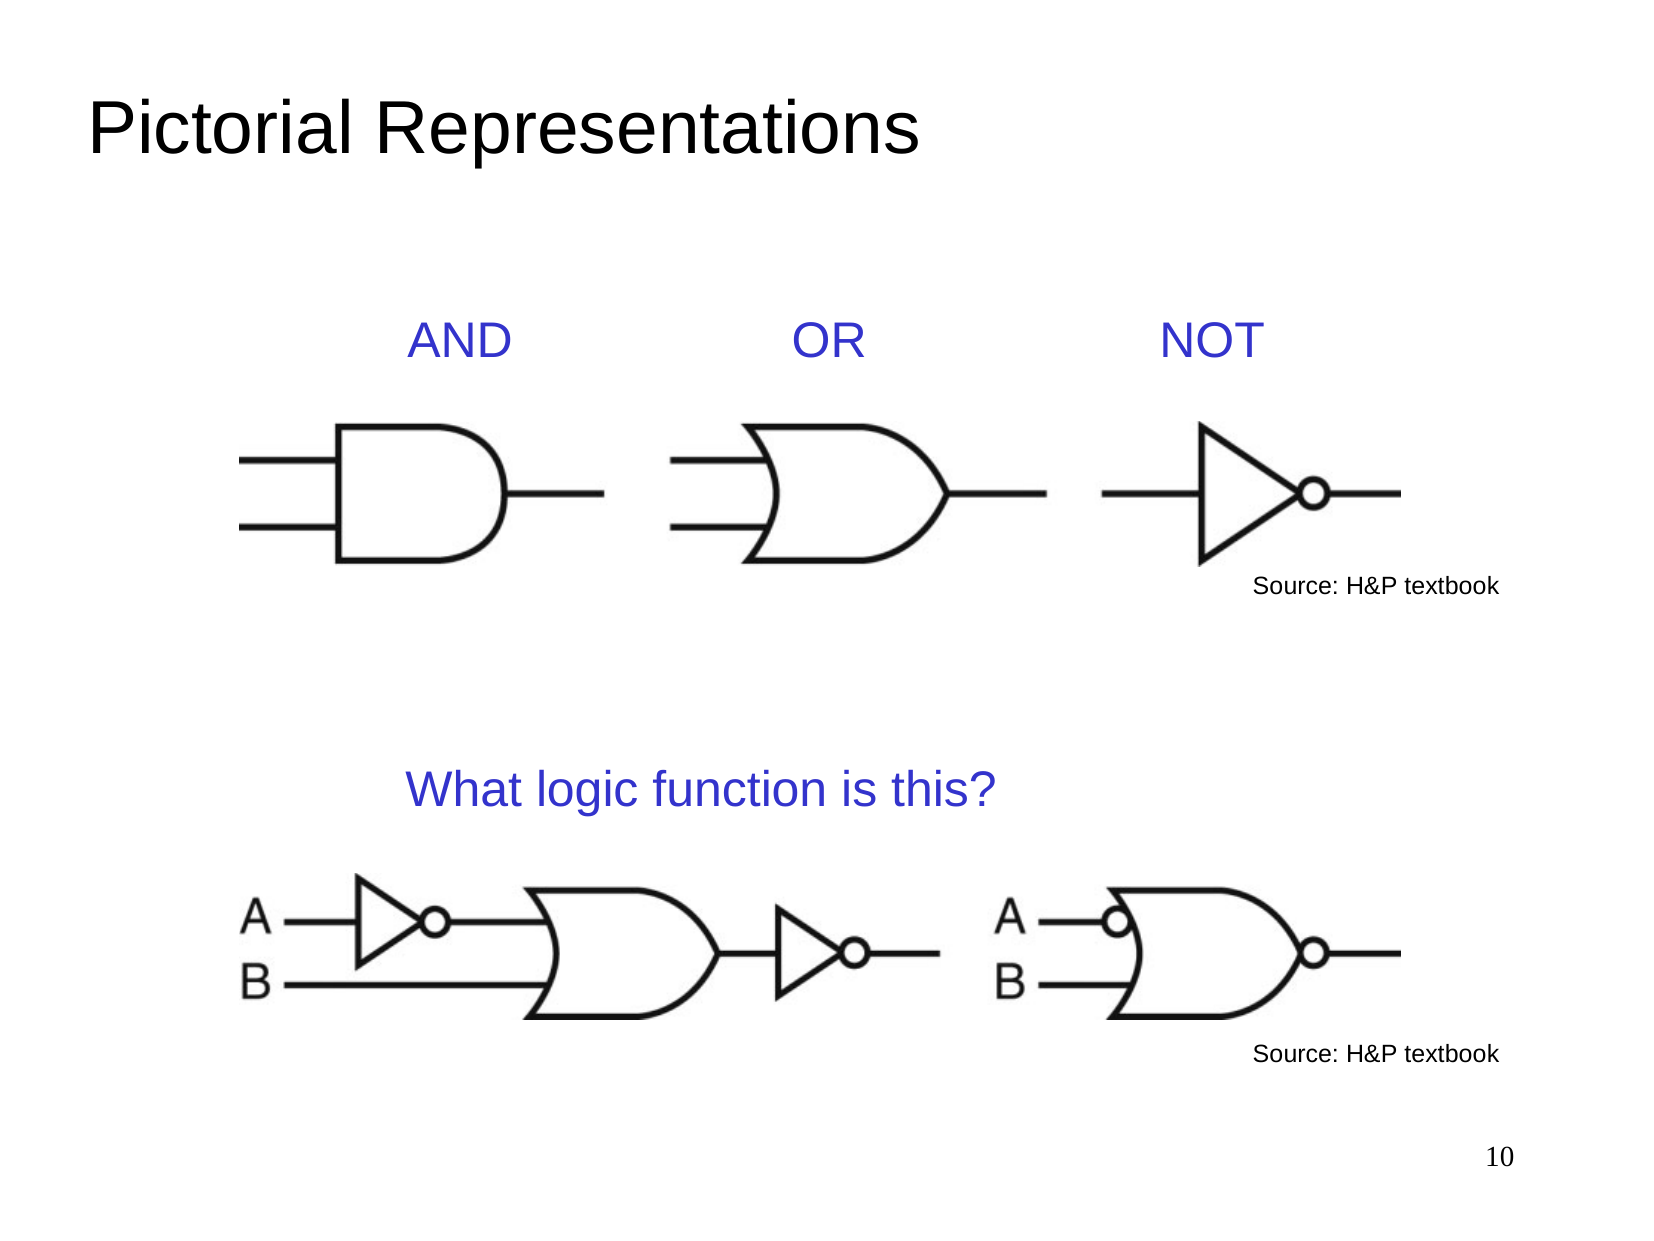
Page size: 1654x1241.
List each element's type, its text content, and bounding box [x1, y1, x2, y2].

picture [239, 873, 1401, 1020]
text_box AND OR NOT [336, 299, 1283, 375]
text_box <number> [1184, 1129, 1530, 1213]
text_box Source: H&P textbook [1237, 1029, 1515, 1076]
text_box Source: H&P textbook [1237, 562, 1515, 608]
text_box What logic function is this? [390, 749, 1013, 825]
text_box Pictorial Representations [72, 71, 937, 177]
picture [239, 421, 1401, 567]
